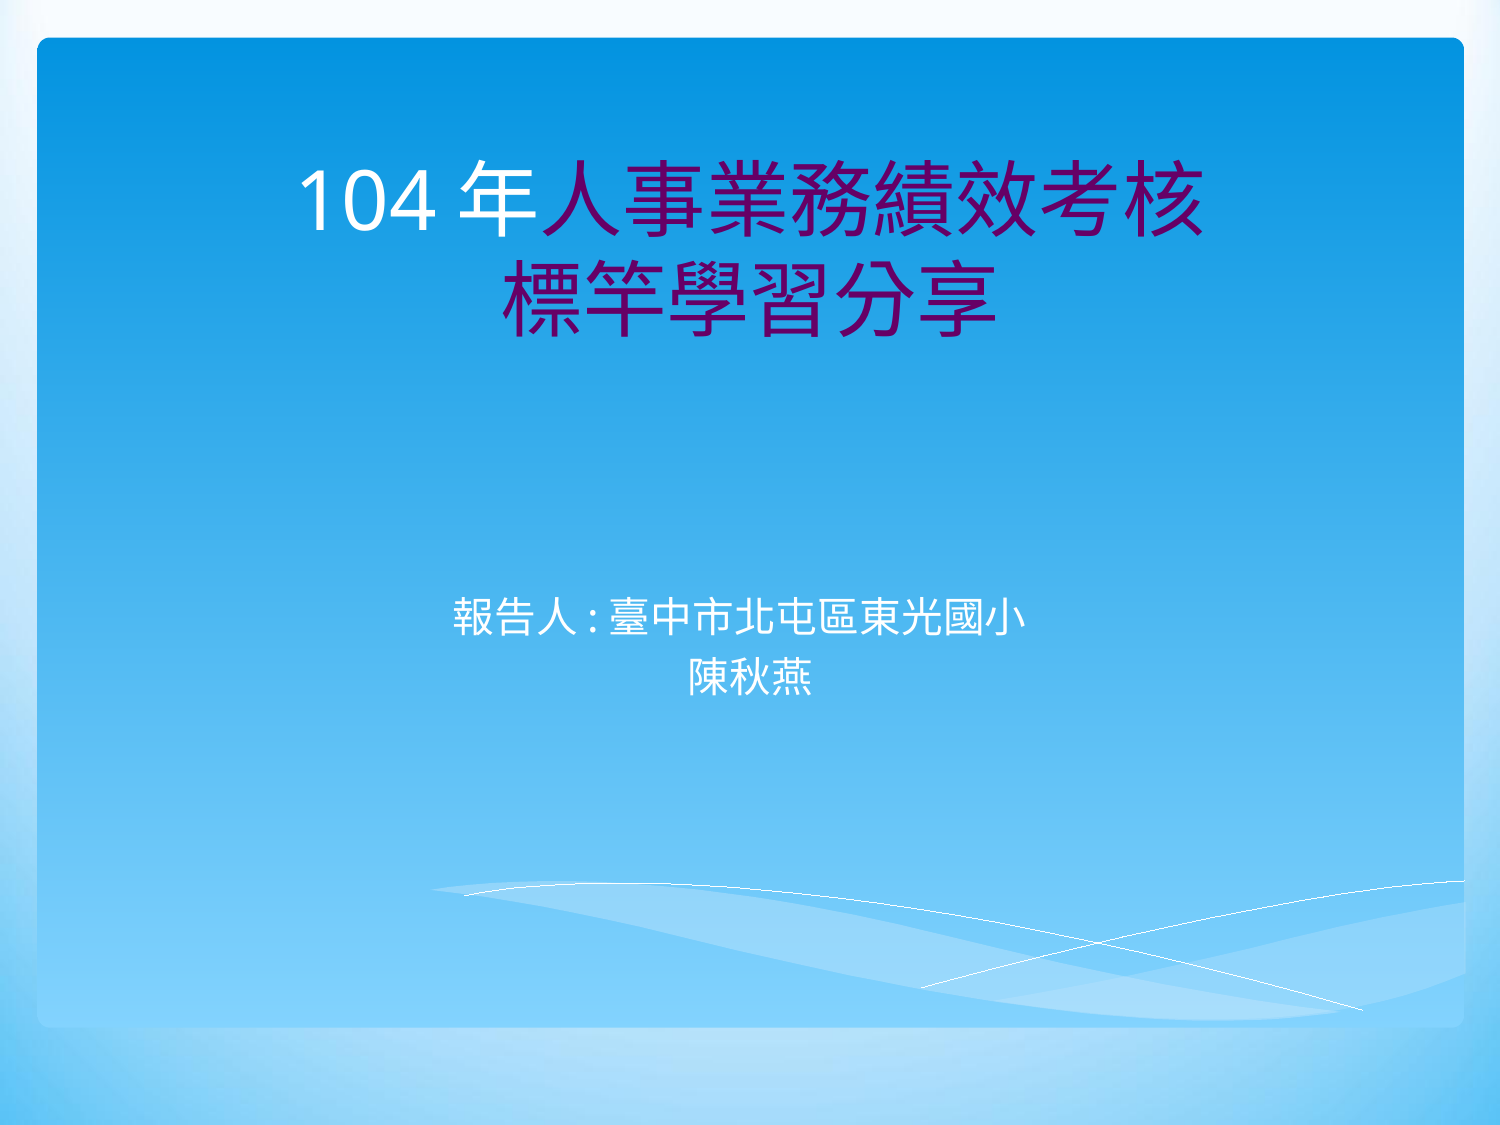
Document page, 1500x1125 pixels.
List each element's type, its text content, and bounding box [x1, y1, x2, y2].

subtitle 報告人:臺中市北屯區東光國小 陳秋燕 [225, 583, 1276, 826]
title 104年人事業務績效考核 標竿學習分享 [112, 262, 1388, 555]
picture [0, 0, 1500, 1125]
